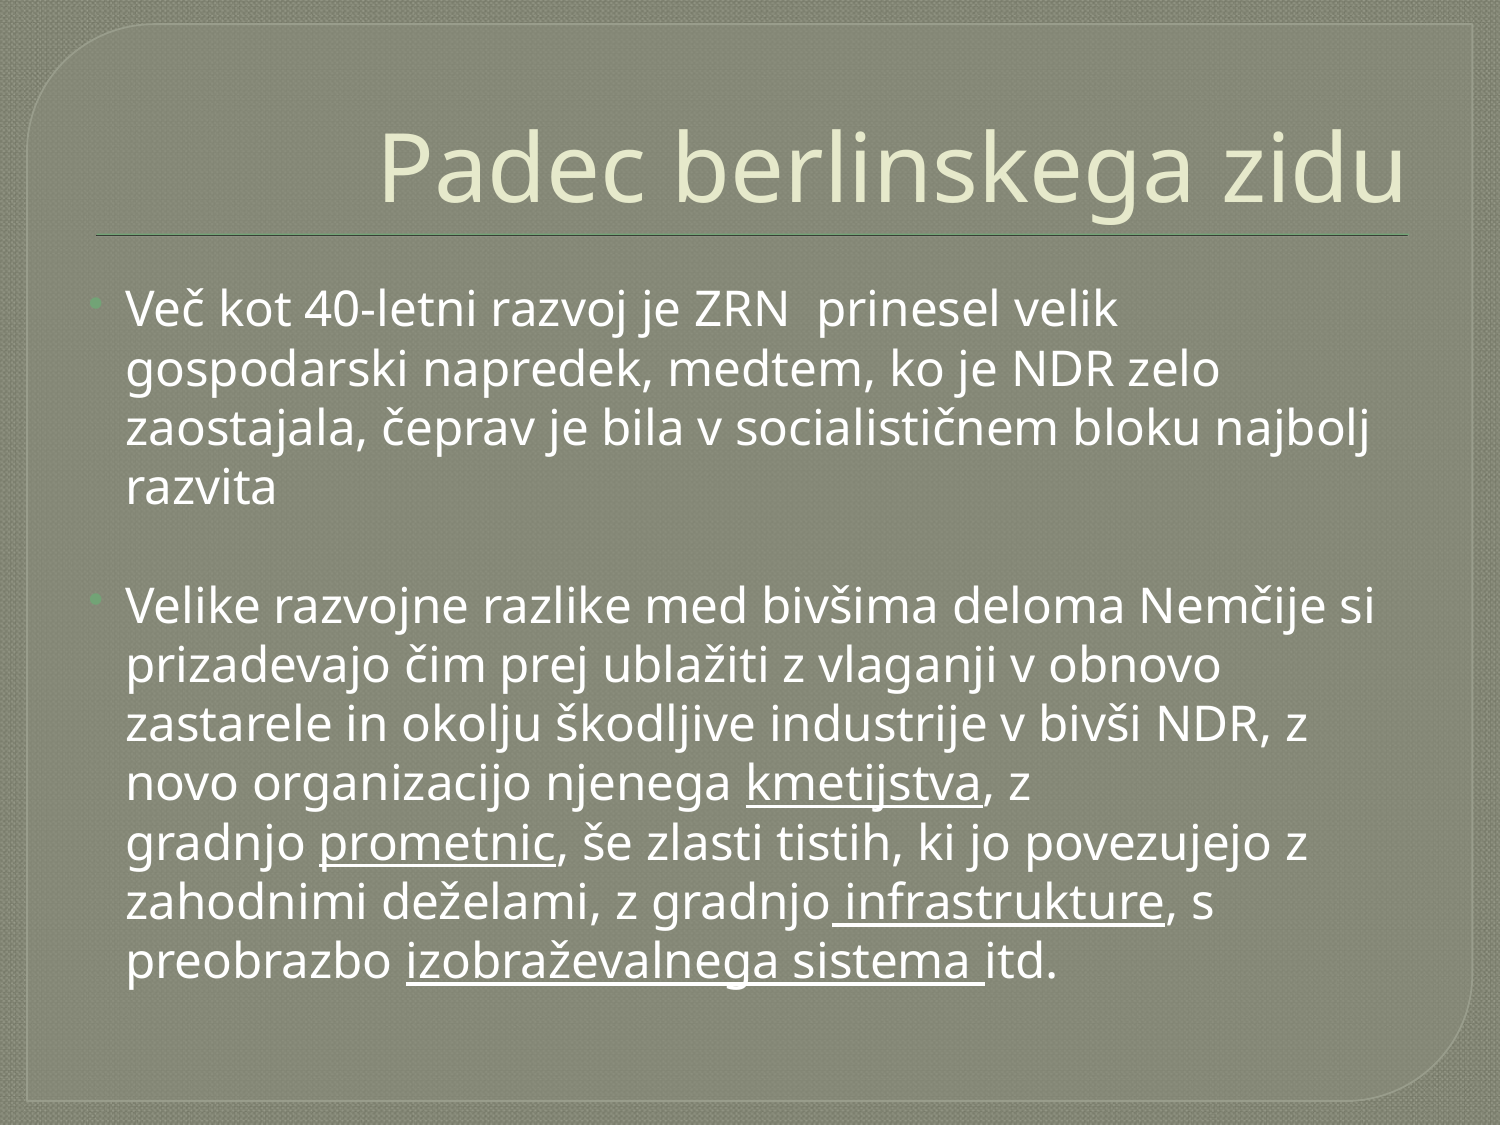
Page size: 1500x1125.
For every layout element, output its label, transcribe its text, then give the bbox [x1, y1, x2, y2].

title Padec berlinskega zidu [75, 41, 1425, 230]
list Več kot 40-letni razvoj je ZRN prinesel velik gospodarski napredek, medtem, ko je NDR zelo zaostajala, čeprav je bila v socialističnem bloku najbolj razvita Velike razvojne razlike med bivšima deloma Nemčije si prizadevajo čim prej ublažiti z vlaganji v obnovo zastarele in okolju škodljive industrije v bivši NDR, z novo organizacijo njenega kmetijstva, z gradnjo prometnic, še zlasti tistih, ki jo povezujejo z zahodnimi deželami, z gradnjo infrastrukture, s preobrazbo izobraževalnega sistema itd. [75, 270, 1425, 1013]
picture [0, 0, 1500, 1125]
